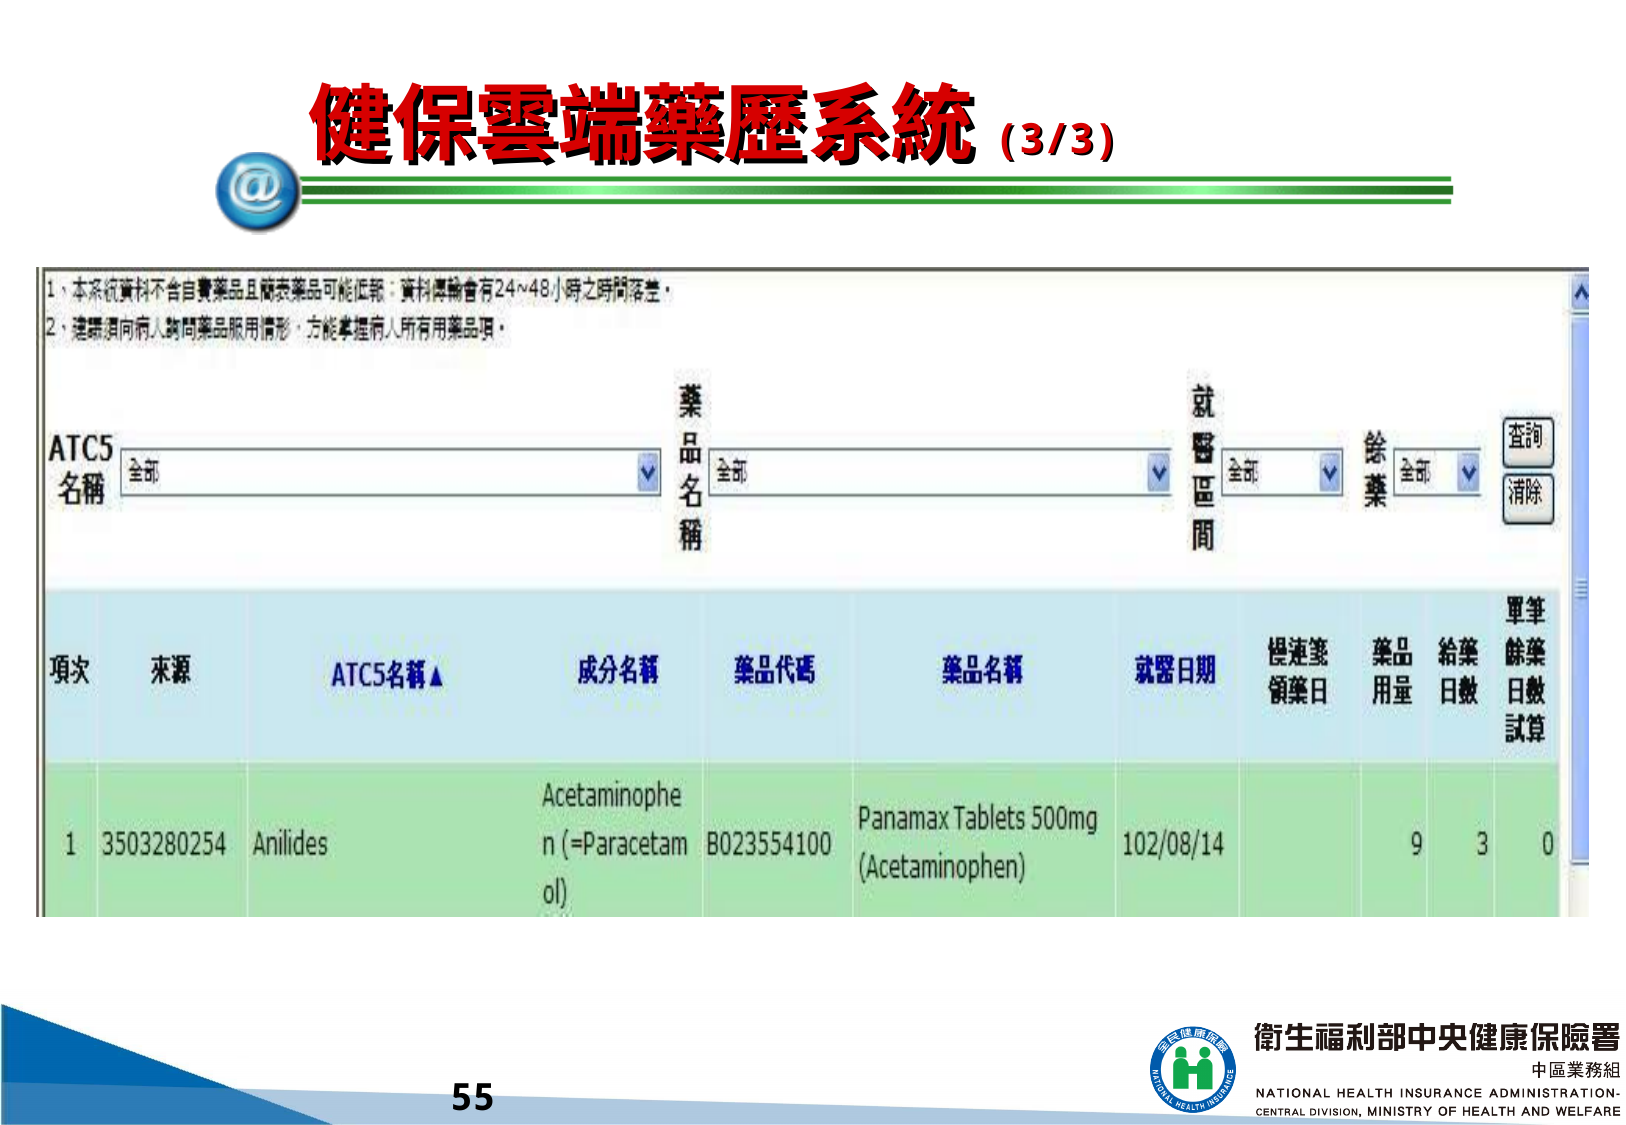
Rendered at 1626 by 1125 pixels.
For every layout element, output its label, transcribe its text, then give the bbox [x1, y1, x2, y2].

title 健保雲端藥歷系統(3/3) [292, 42, 1550, 198]
text_box [435, 1065, 815, 1125]
picture [36, 267, 1589, 917]
